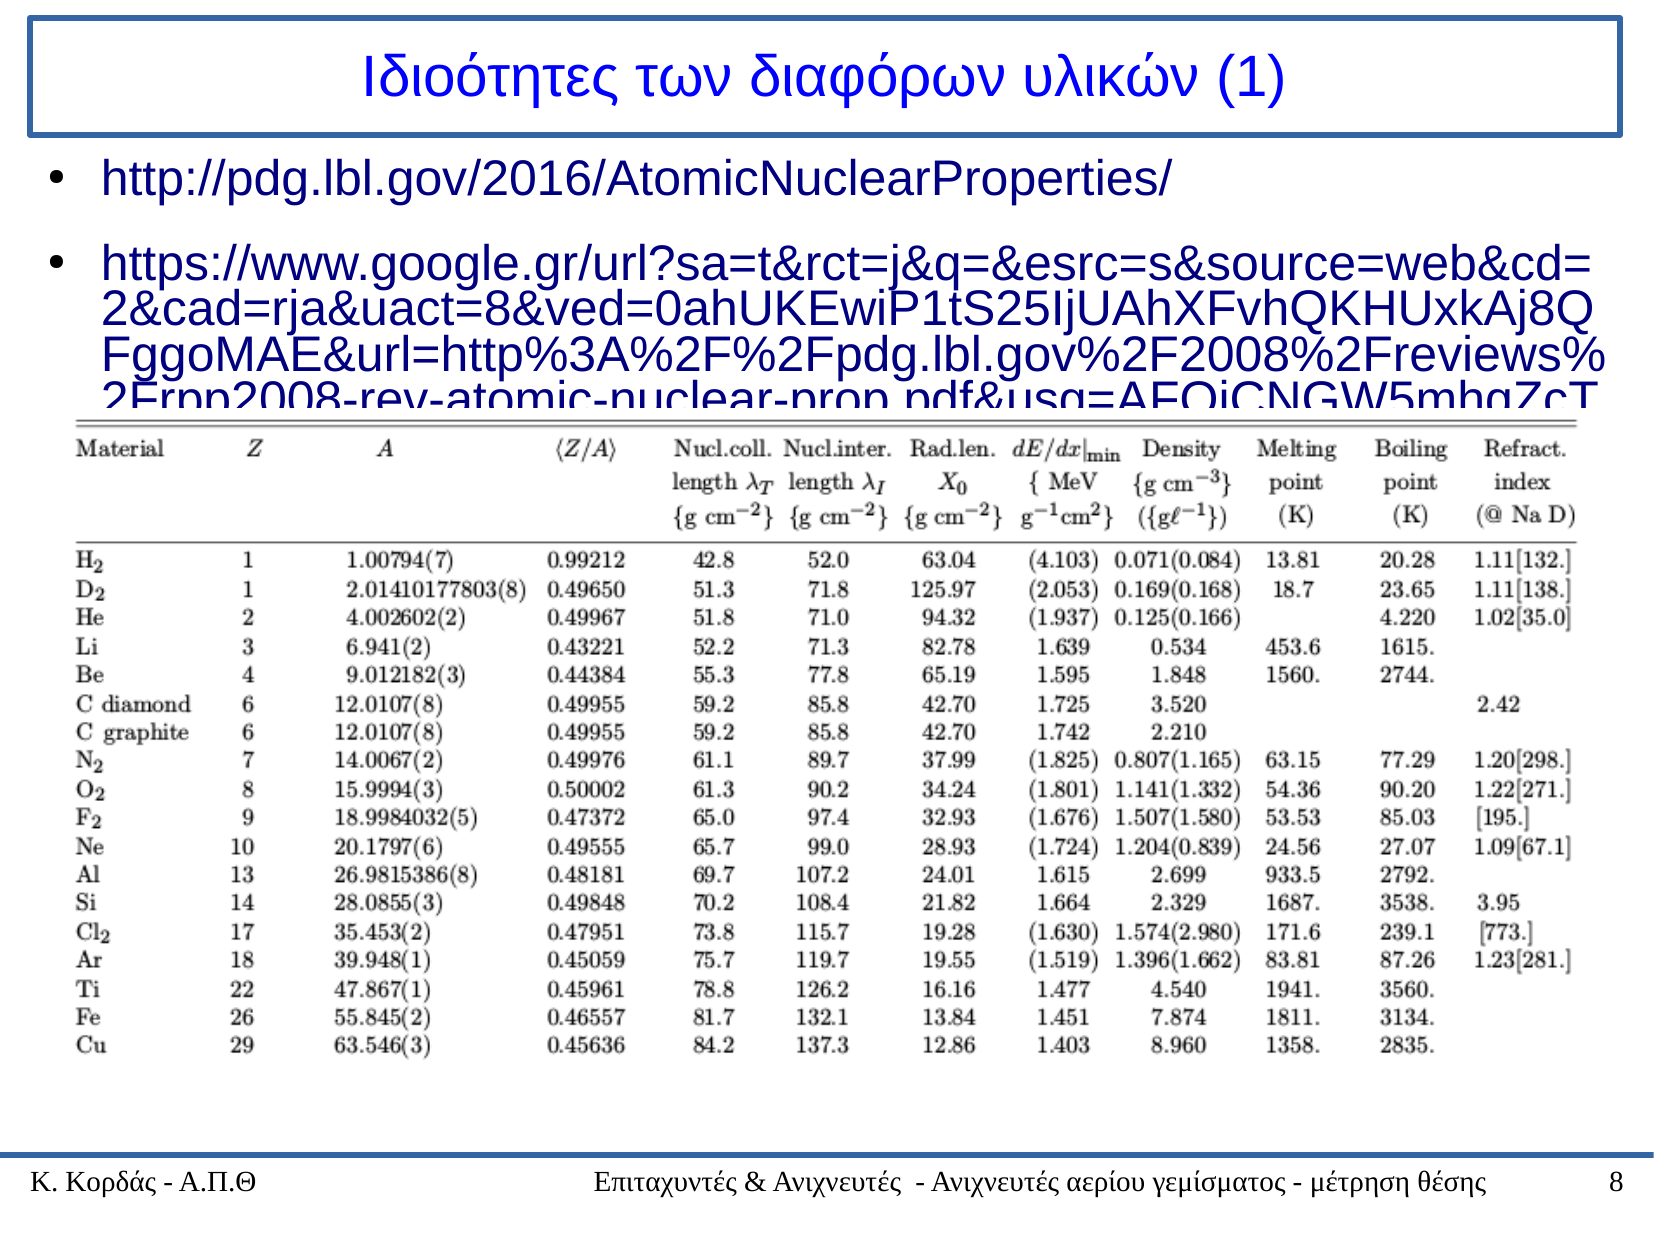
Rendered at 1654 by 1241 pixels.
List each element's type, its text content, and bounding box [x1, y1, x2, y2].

picture [64, 408, 1592, 1060]
list http://pdg.lbl.gov/2016/AtomicNuclearProperties/ https://www.google.gr/url?sa=t&rct=j&q=&esrc=s&source=web&cd=2&cad=rja&uact=8&ved=0ahUKEwiP1tS25IjUAhXFvhQKHUxkAj8QFggoMAE&url=http%3A%2F%2Fpdg.lbl.gov%2F2008%2Freviews%2Frpp2008-rev-atomic-nuclear-prop.pdf&usg=AFQjCNGW5mhqZcTv9J_OgZJ8C7VfcuUTcA [30, 150, 1621, 1111]
title Ιδιοότητες των διαφόρων υλικών (1) [30, 17, 1621, 136]
